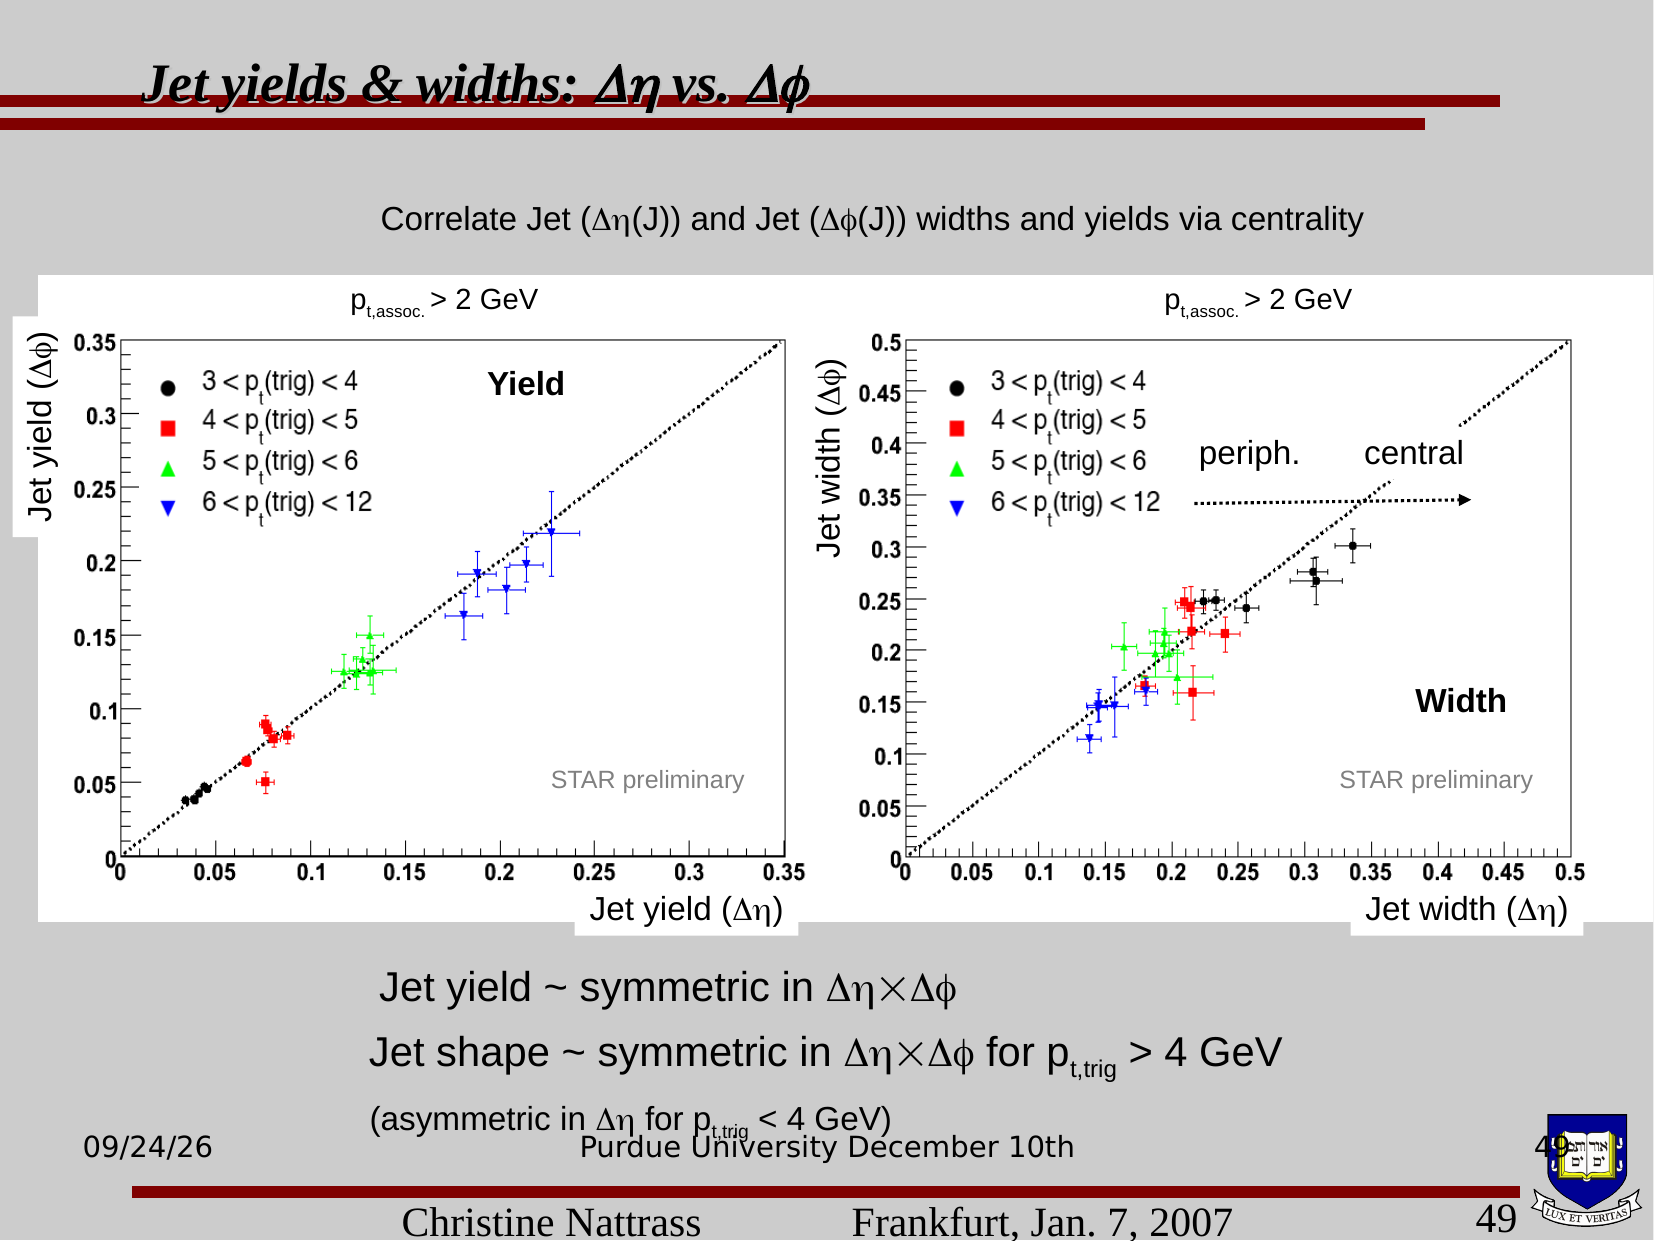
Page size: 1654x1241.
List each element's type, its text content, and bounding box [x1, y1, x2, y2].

title Jet yields & widths:  vs.  [127, 0, 1514, 166]
text_box STAR preliminary [536, 757, 761, 802]
text_box Width [1400, 675, 1523, 728]
text_box pt,assoc. > 2 GeV [335, 275, 554, 329]
text_box pt,assoc. > 2 GeV [1149, 275, 1368, 329]
text_box Jet width ()‏ [1350, 881, 1584, 936]
text_box STAR preliminary [1324, 757, 1549, 802]
text_box Jet yield ~ symmetric in  Jet shape ~ symmetric in  for pt,trig > 4 GeV (asymmetric in  for pt,trig < 4 GeV)‏ [343, 936, 1412, 1151]
text_box Correlate Jet ((J)) and Jet ((J)) widths and yields via centrality [365, 192, 1381, 246]
text_box Jet yield ()‏ [12, 316, 67, 538]
text_box central [1349, 427, 1480, 480]
text_box Yield [472, 358, 581, 411]
text_box Jet width ()‏ [801, 343, 856, 574]
text_box periph. [1184, 427, 1316, 480]
text_box Jet yield ()‏ [574, 881, 799, 936]
picture [1530, 1114, 1643, 1227]
picture [38, 275, 1654, 922]
